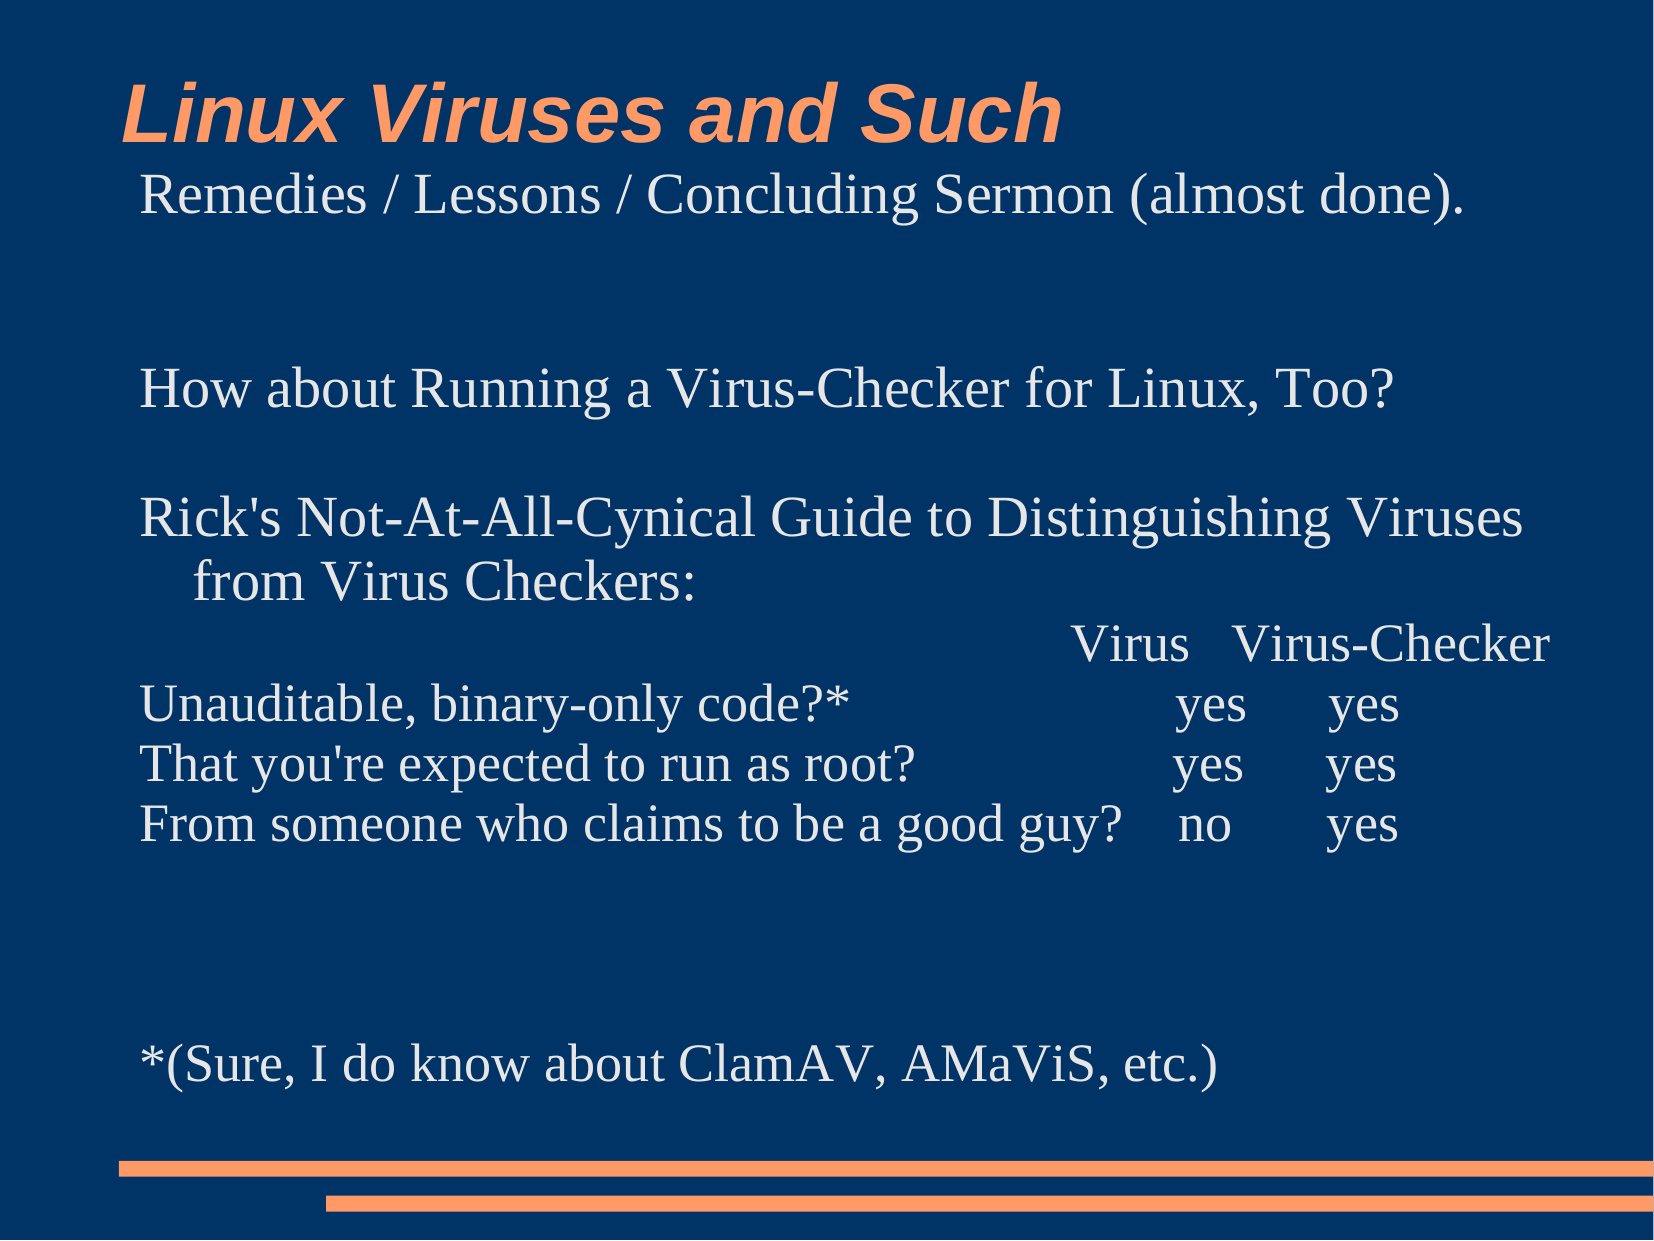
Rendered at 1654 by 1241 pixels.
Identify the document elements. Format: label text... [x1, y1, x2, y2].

title Linux Viruses and Such [121, 46, 1534, 161]
list Remedies / Lessons / Concluding Sermon (almost done). How about Running a Virus-Checker for Linux, Too? Rick's Not-At-All-Cynical Guide to Distinguishing Viruses from Virus Checkers: Virus Virus-Checker Unauditable, binary-only code?* yes yes That you're expected to run as root? yes yes From someone who claims to be a good guy? no yes *(Sure, I do know about ClamAV, AMaViS, etc.) [121, 161, 1561, 1132]
